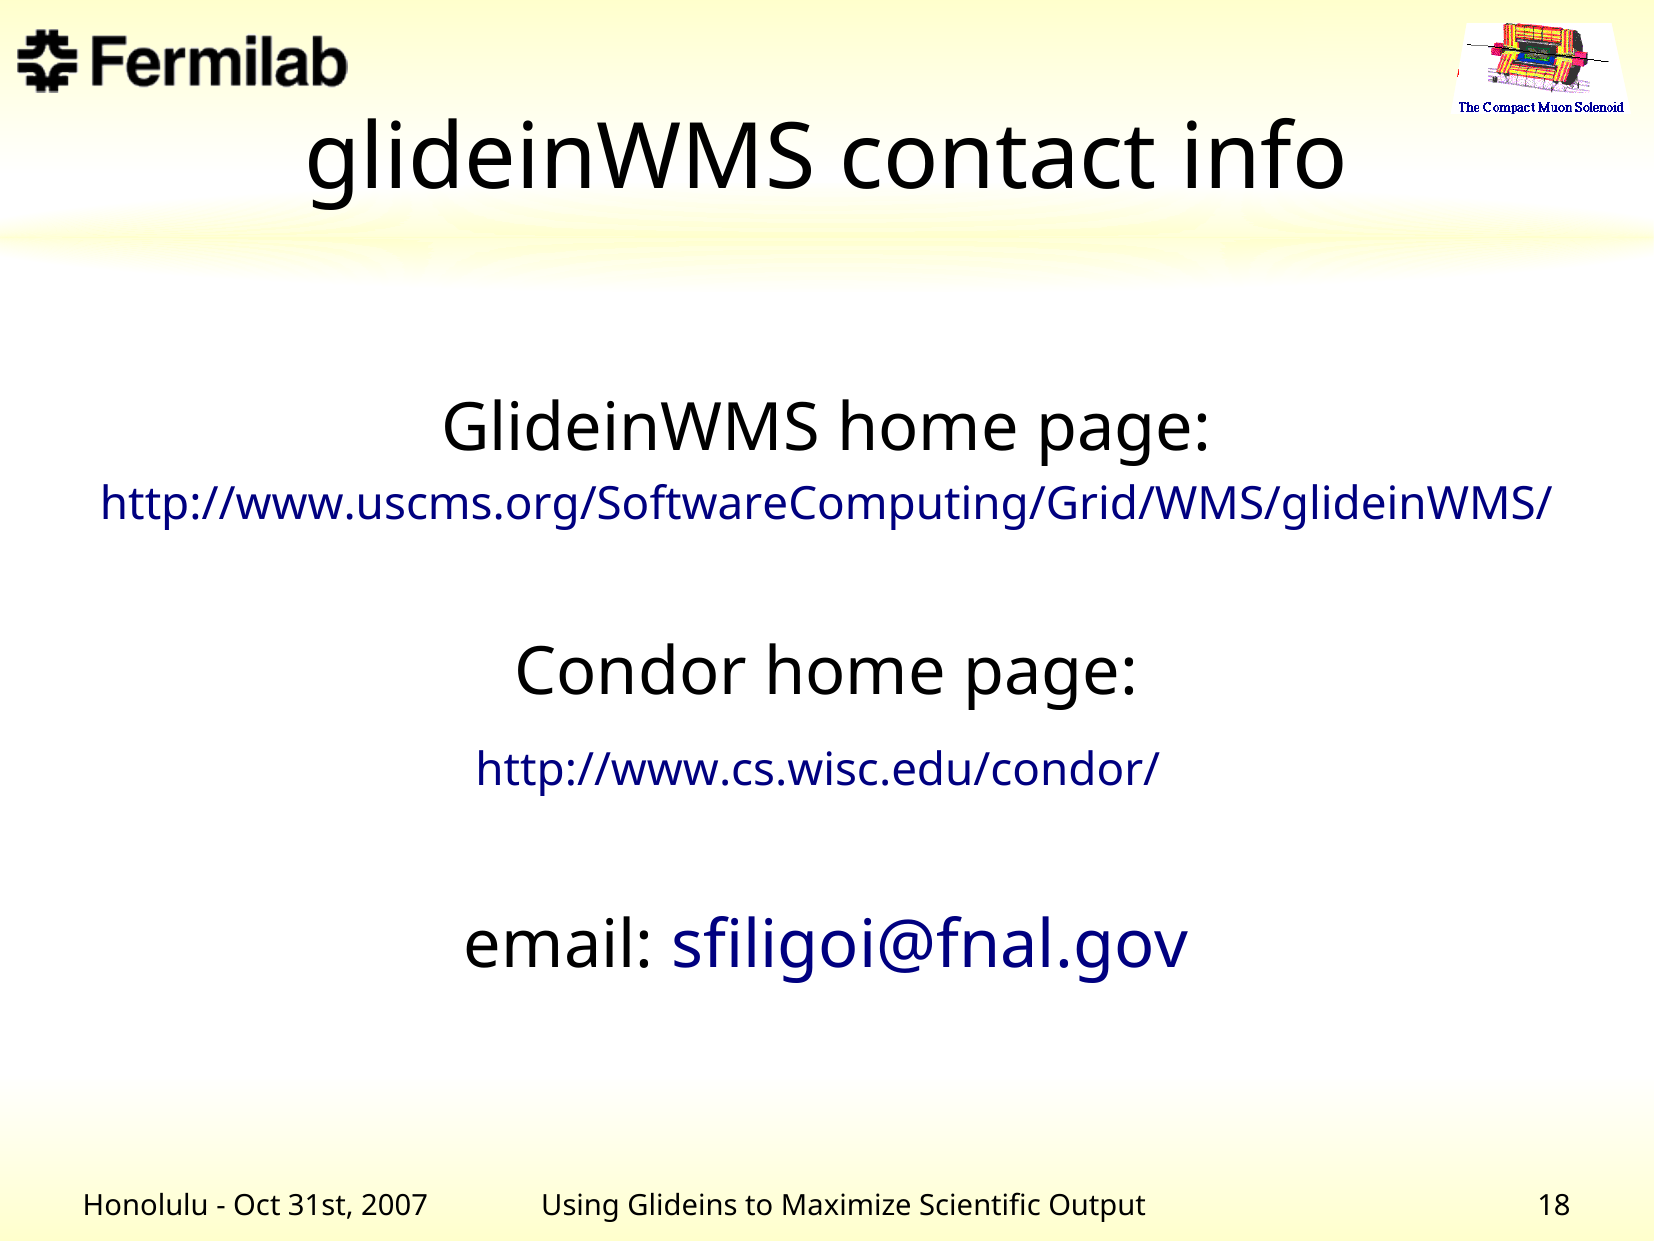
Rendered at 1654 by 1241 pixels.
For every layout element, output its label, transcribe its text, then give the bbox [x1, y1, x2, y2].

subtitle GlideinWMS home page: http://www.uscms.org/SoftwareComputing/Grid/WMS/glideinWMS/ Condor home page: http://www.cs.wisc.edu/condor/ email: sfiligoi@fnal.gov [82, 290, 1571, 1167]
picture [1463, 23, 1630, 114]
title glideinWMS contact info [82, 49, 1571, 257]
picture [17, 29, 348, 93]
